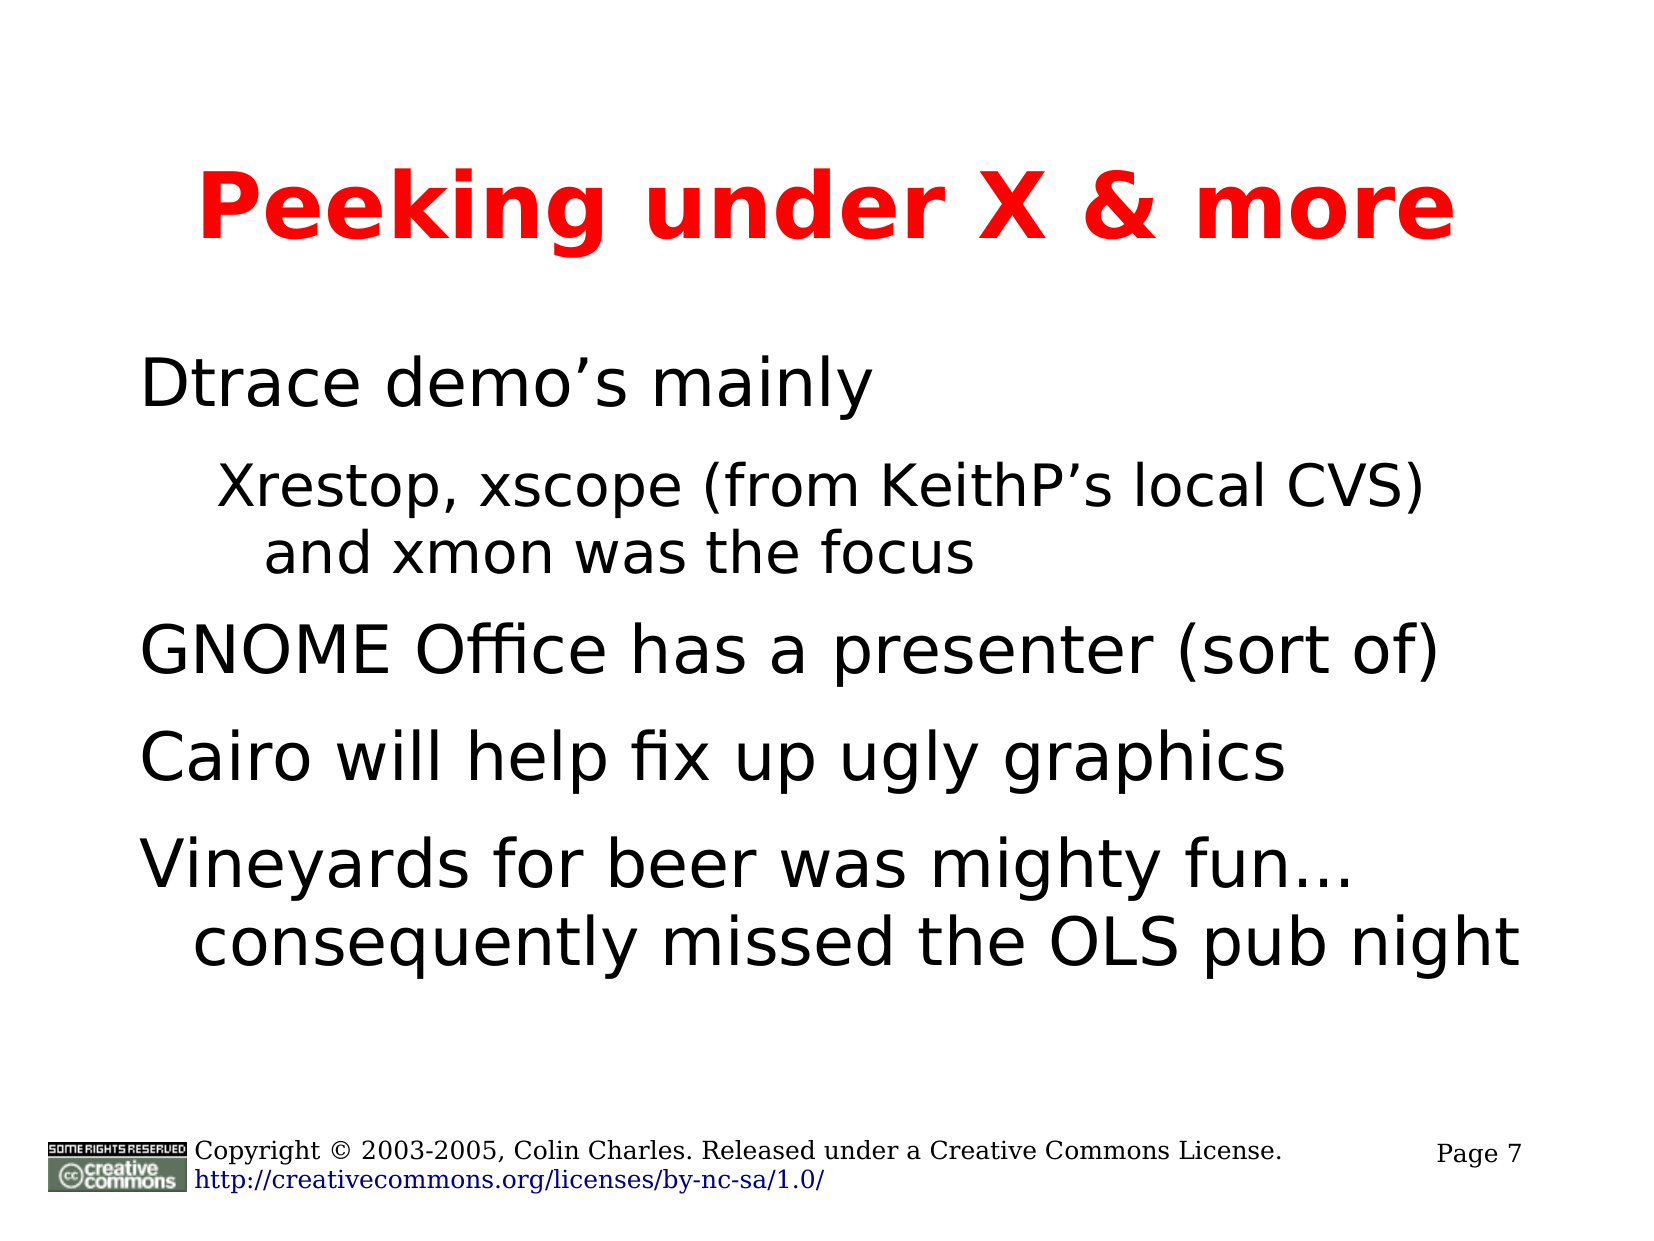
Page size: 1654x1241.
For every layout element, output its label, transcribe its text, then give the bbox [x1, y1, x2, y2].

list Dtrace demo’s mainly Xrestop, xscope (from KeithP’s local CVS) and xmon was the focus GNOME Office has a presenter (sort of) Cairo will help fix up ugly graphics Vineyards for beer was mighty fun... consequently missed the OLS pub night [121, 344, 1534, 1127]
title Peeking under X & more [121, 102, 1534, 311]
picture [48, 1142, 187, 1192]
